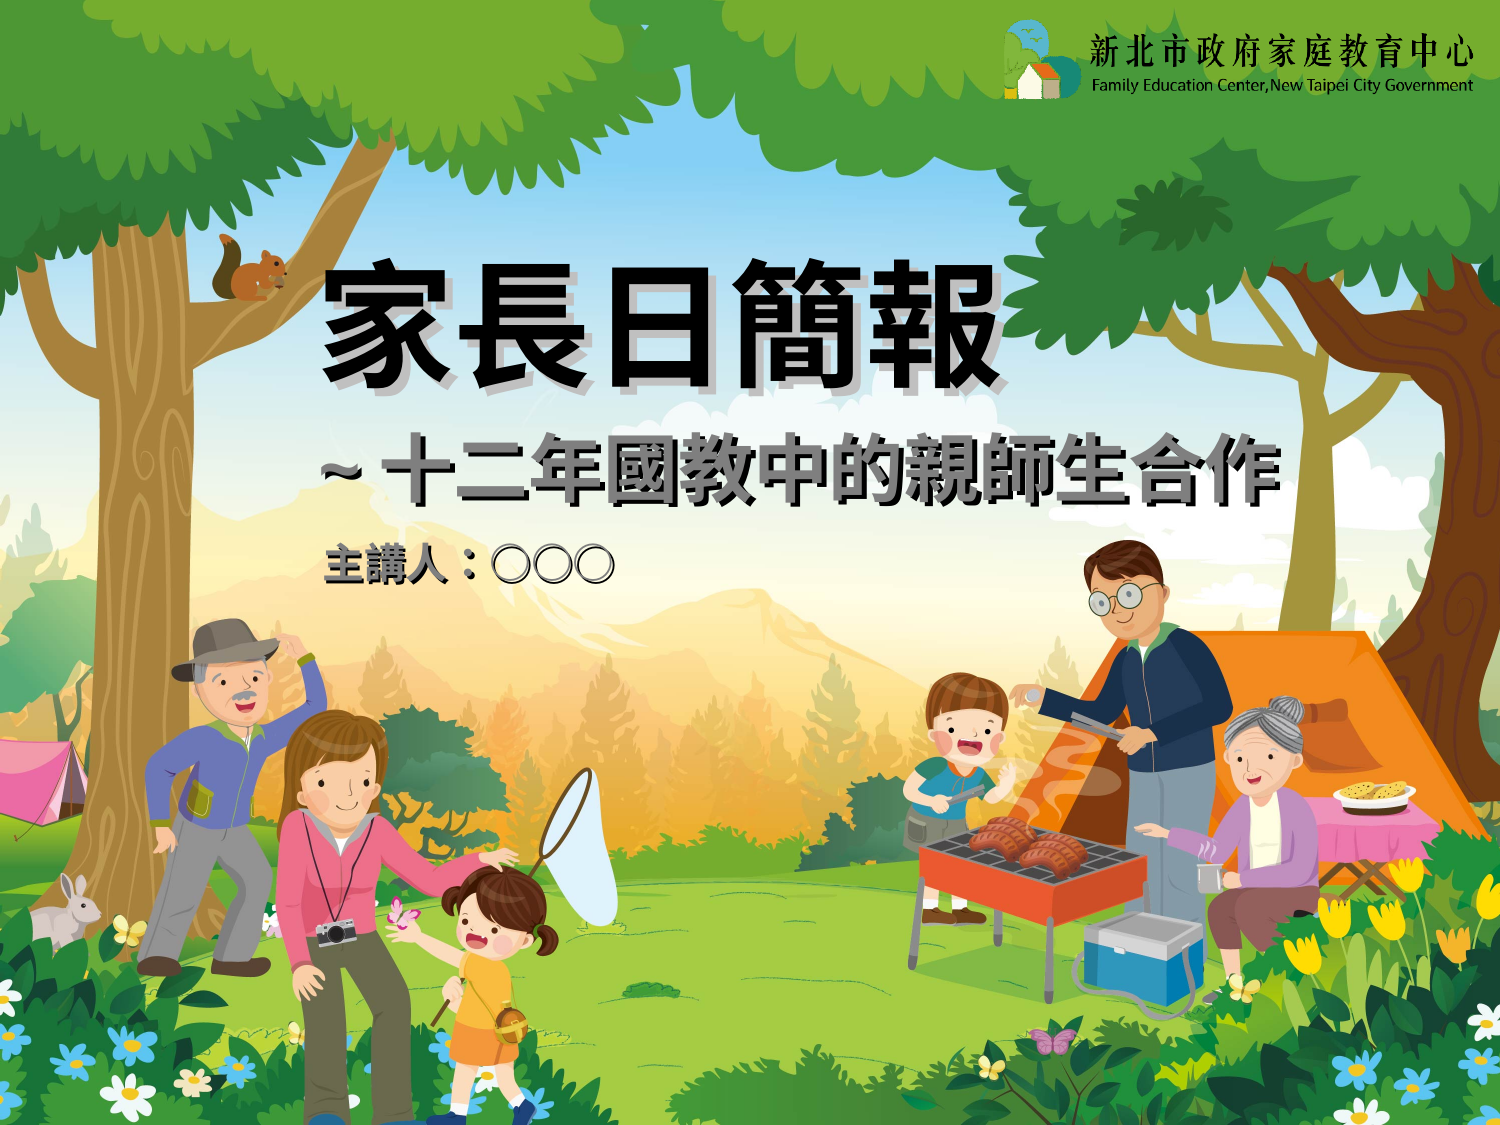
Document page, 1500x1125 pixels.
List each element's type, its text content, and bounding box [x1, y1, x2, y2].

text_box ~十二年國教中的親師生合作 [303, 413, 1306, 520]
text_box 主講人：○○○ [307, 529, 766, 596]
text_box 家長日簡報 [301, 231, 1043, 414]
